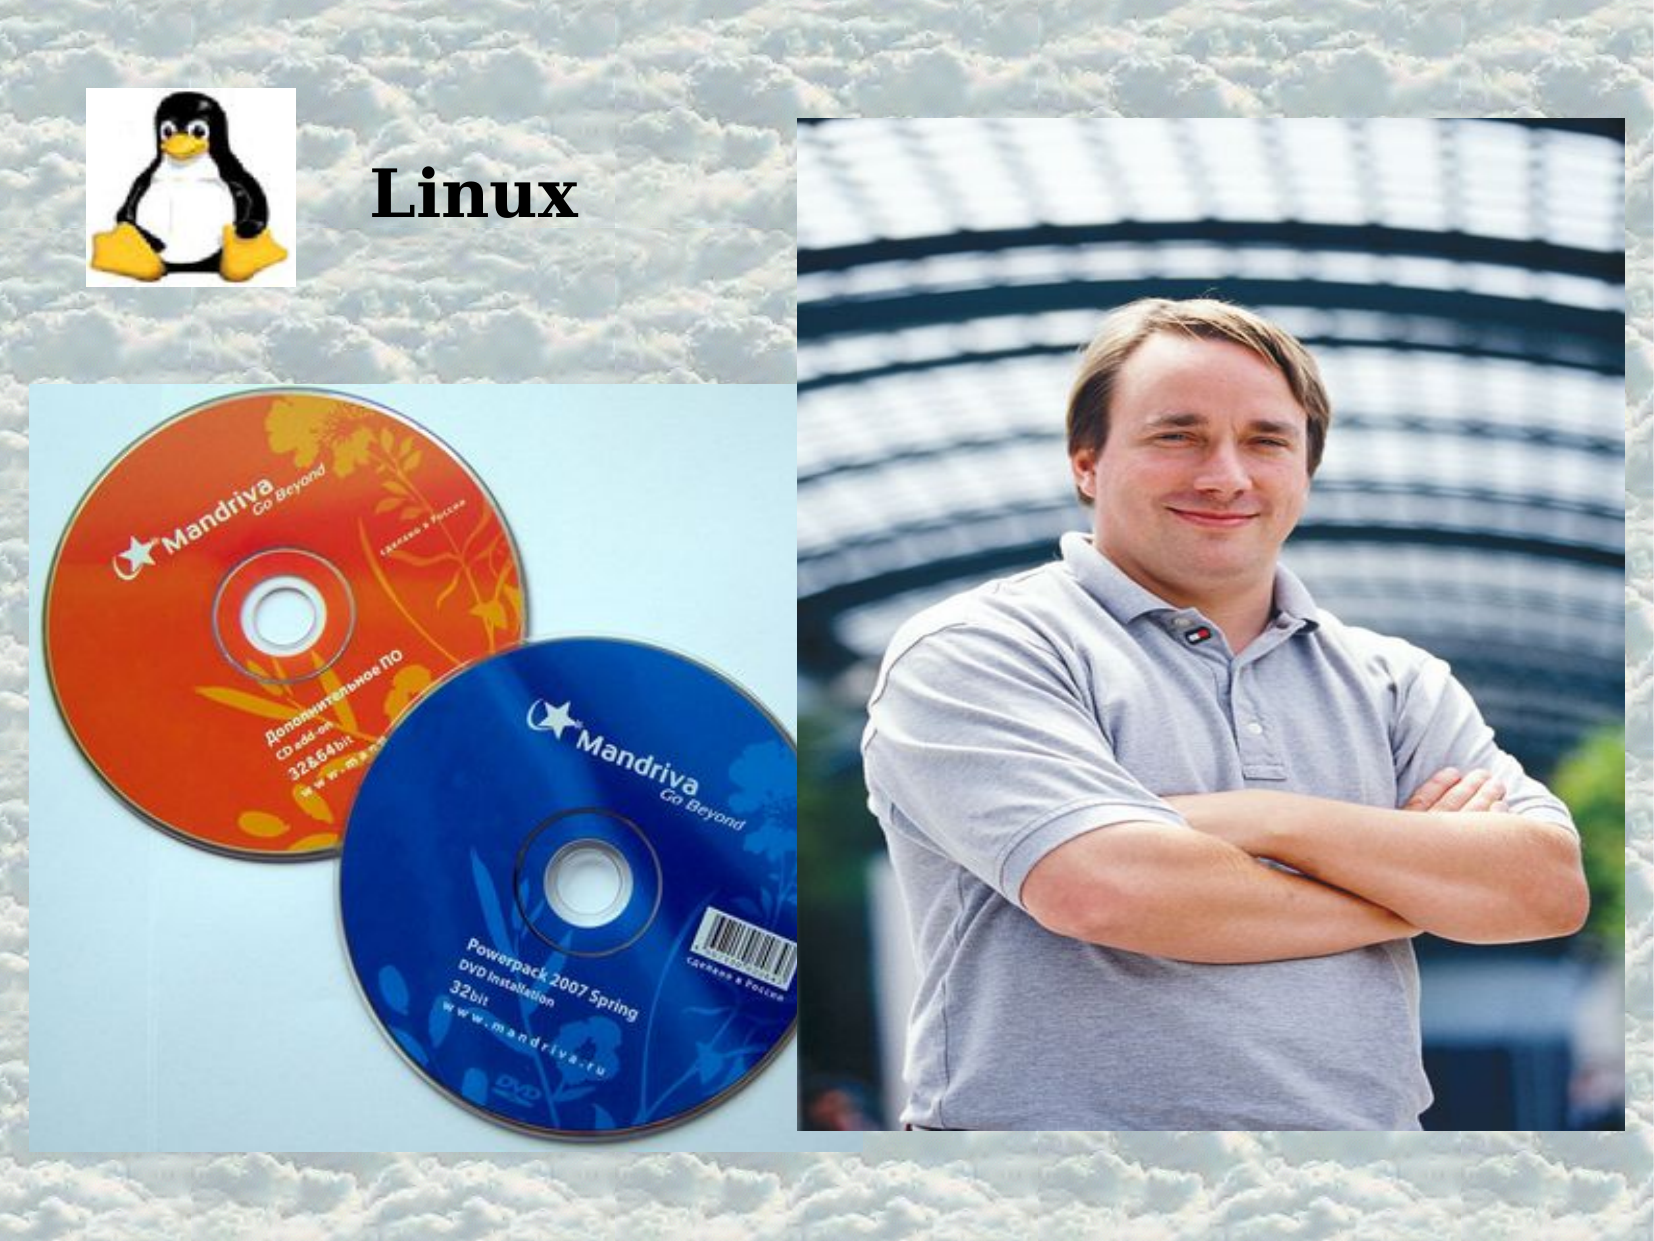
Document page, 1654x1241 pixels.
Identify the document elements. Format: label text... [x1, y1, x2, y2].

picture [0, 0, 1654, 1241]
text_box Linux [354, 147, 709, 242]
